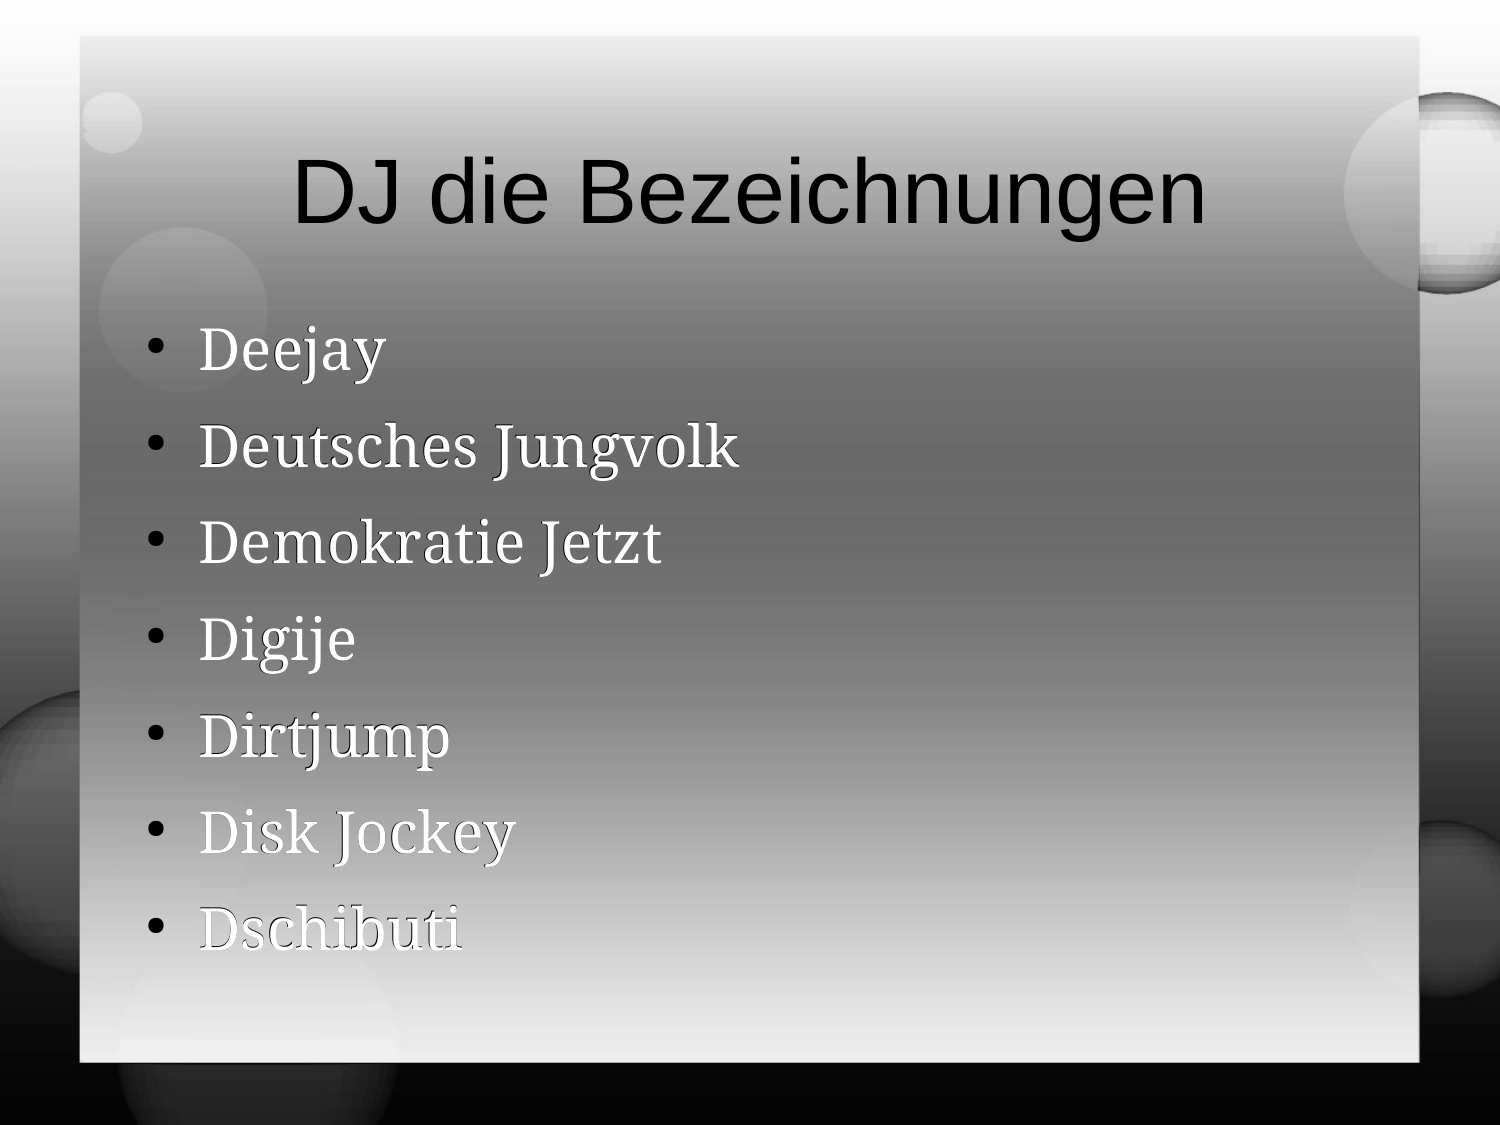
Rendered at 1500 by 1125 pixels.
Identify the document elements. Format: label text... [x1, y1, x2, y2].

list Deejay Deutsches Jungvolk Demokratie Jetzt Digije Dirtjump Disk Jockey Dschibuti [110, 312, 1392, 1024]
title DJ die Bezeichnungen [110, 132, 1392, 243]
picture [0, 0, 1500, 1125]
